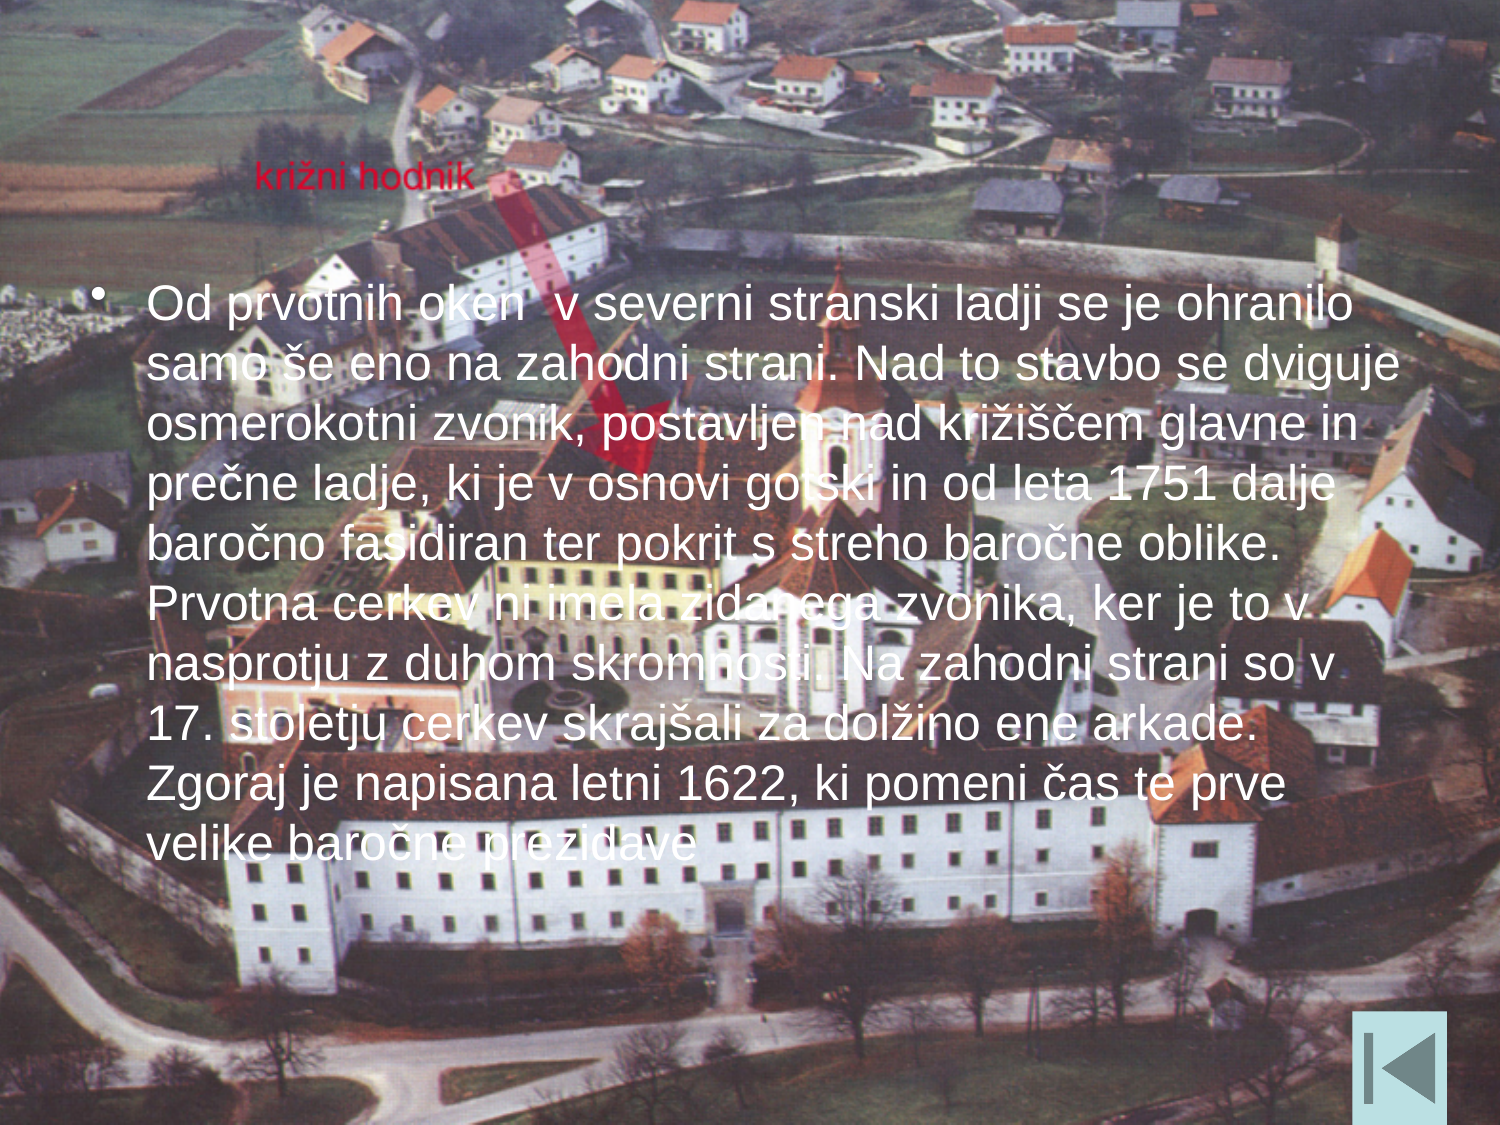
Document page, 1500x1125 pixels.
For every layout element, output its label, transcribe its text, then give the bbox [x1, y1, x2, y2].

picture [0, 0, 1500, 1125]
list Od prvotnih oken v severni stranski ladji se je ohranilo samo še eno na zahodni strani. Nad to stavbo se dviguje osmerokotni zvonik, postavljen nad križiščem glavne in prečne ladje, ki je v osnovi gotski in od leta 1751 dalje baročno fasidiran ter pokrit s streho baročne oblike. Prvotna cerkev ni imela zidanega zvonika, ker je to v nasprotju z duhom skromnosti. Na zahodni strani so v 17. stoletju cerkev skrajšali za dolžino ene arkade. Zgoraj je napisana letni 1622, ki pomeni čas te prve velike baročne prezidave [75, 262, 1425, 1071]
text_box [1352, 1011, 1447, 1125]
